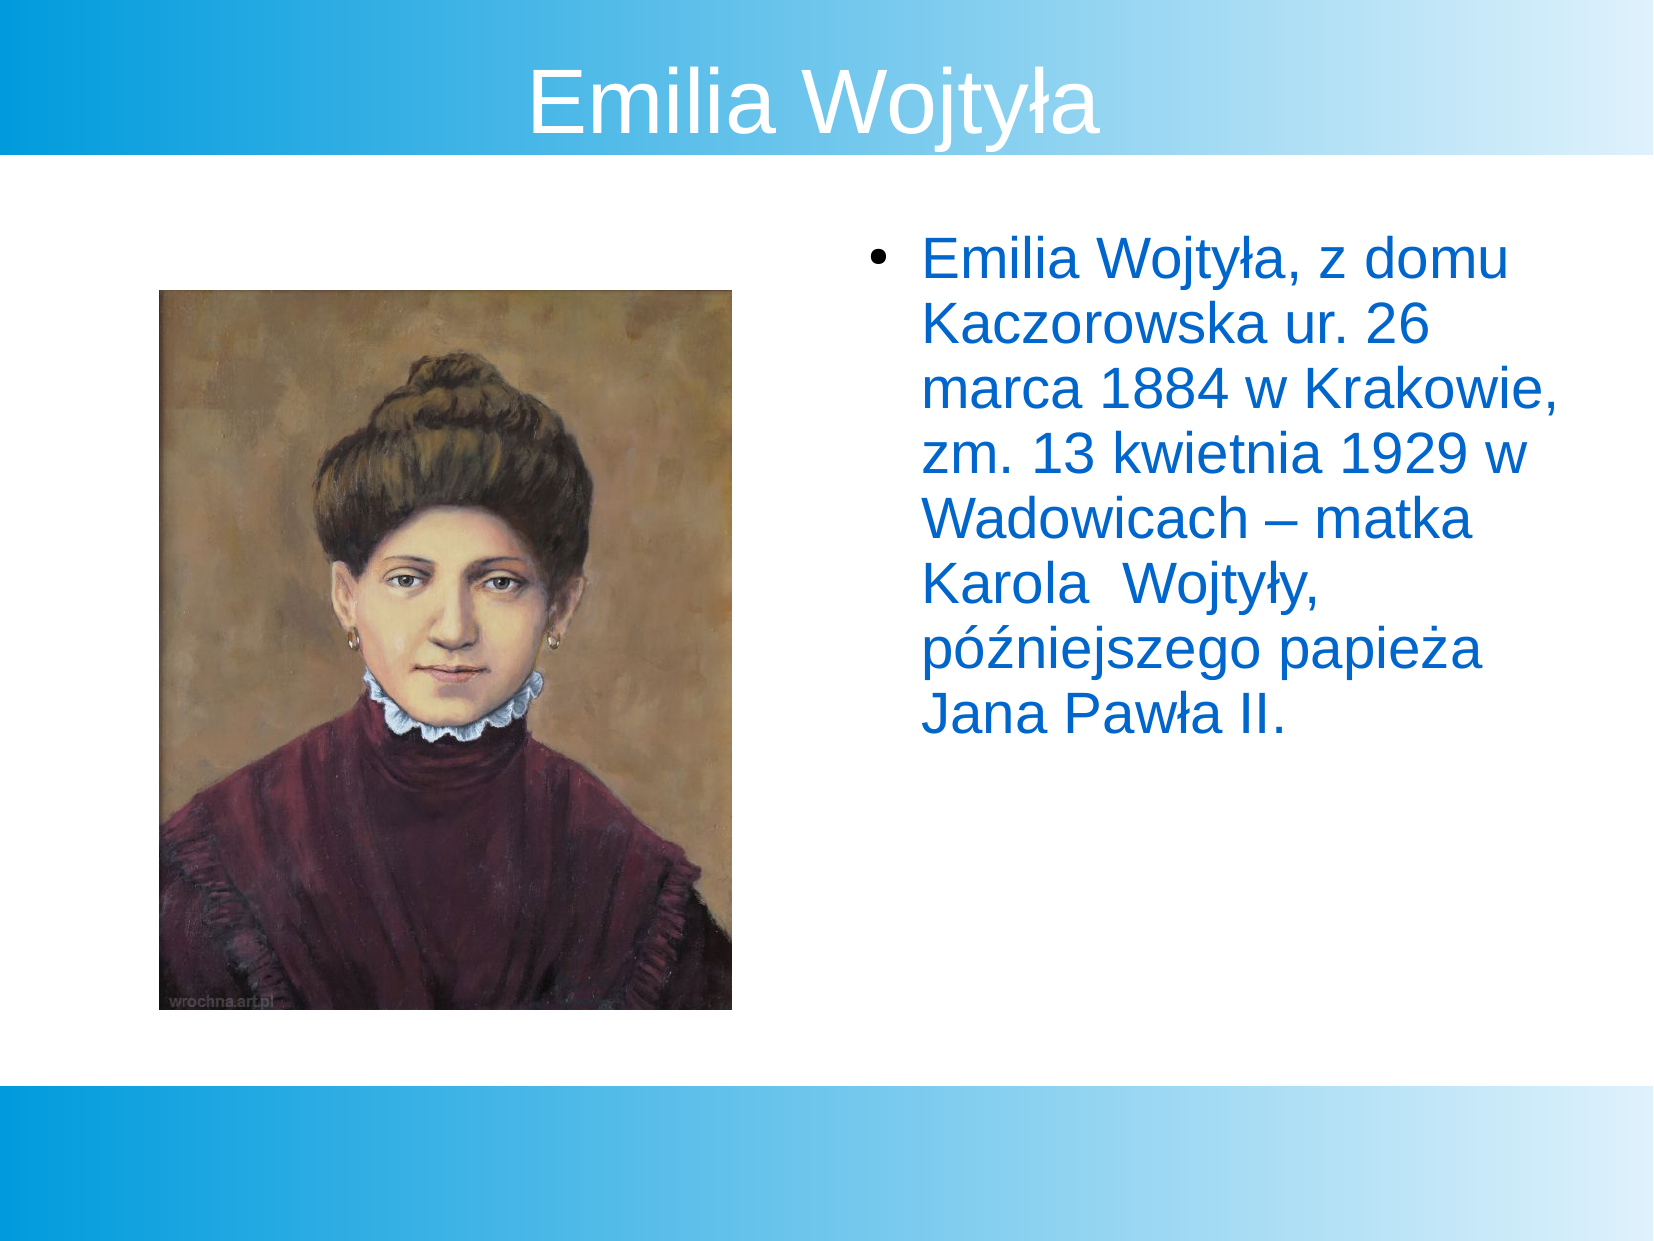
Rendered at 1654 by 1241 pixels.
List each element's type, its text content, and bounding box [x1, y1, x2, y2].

picture [159, 290, 732, 1010]
title Emilia Wojtyła [82, 49, 1571, 155]
list Emilia Wojtyła, z domu Kaczorowska ur. 26 marca 1884 w Krakowie, zm. 13 kwietnia 1929 w Wadowicach – matka Karola Wojtyły, późniejszego papieża Jana Pawła II. [850, 225, 1577, 945]
